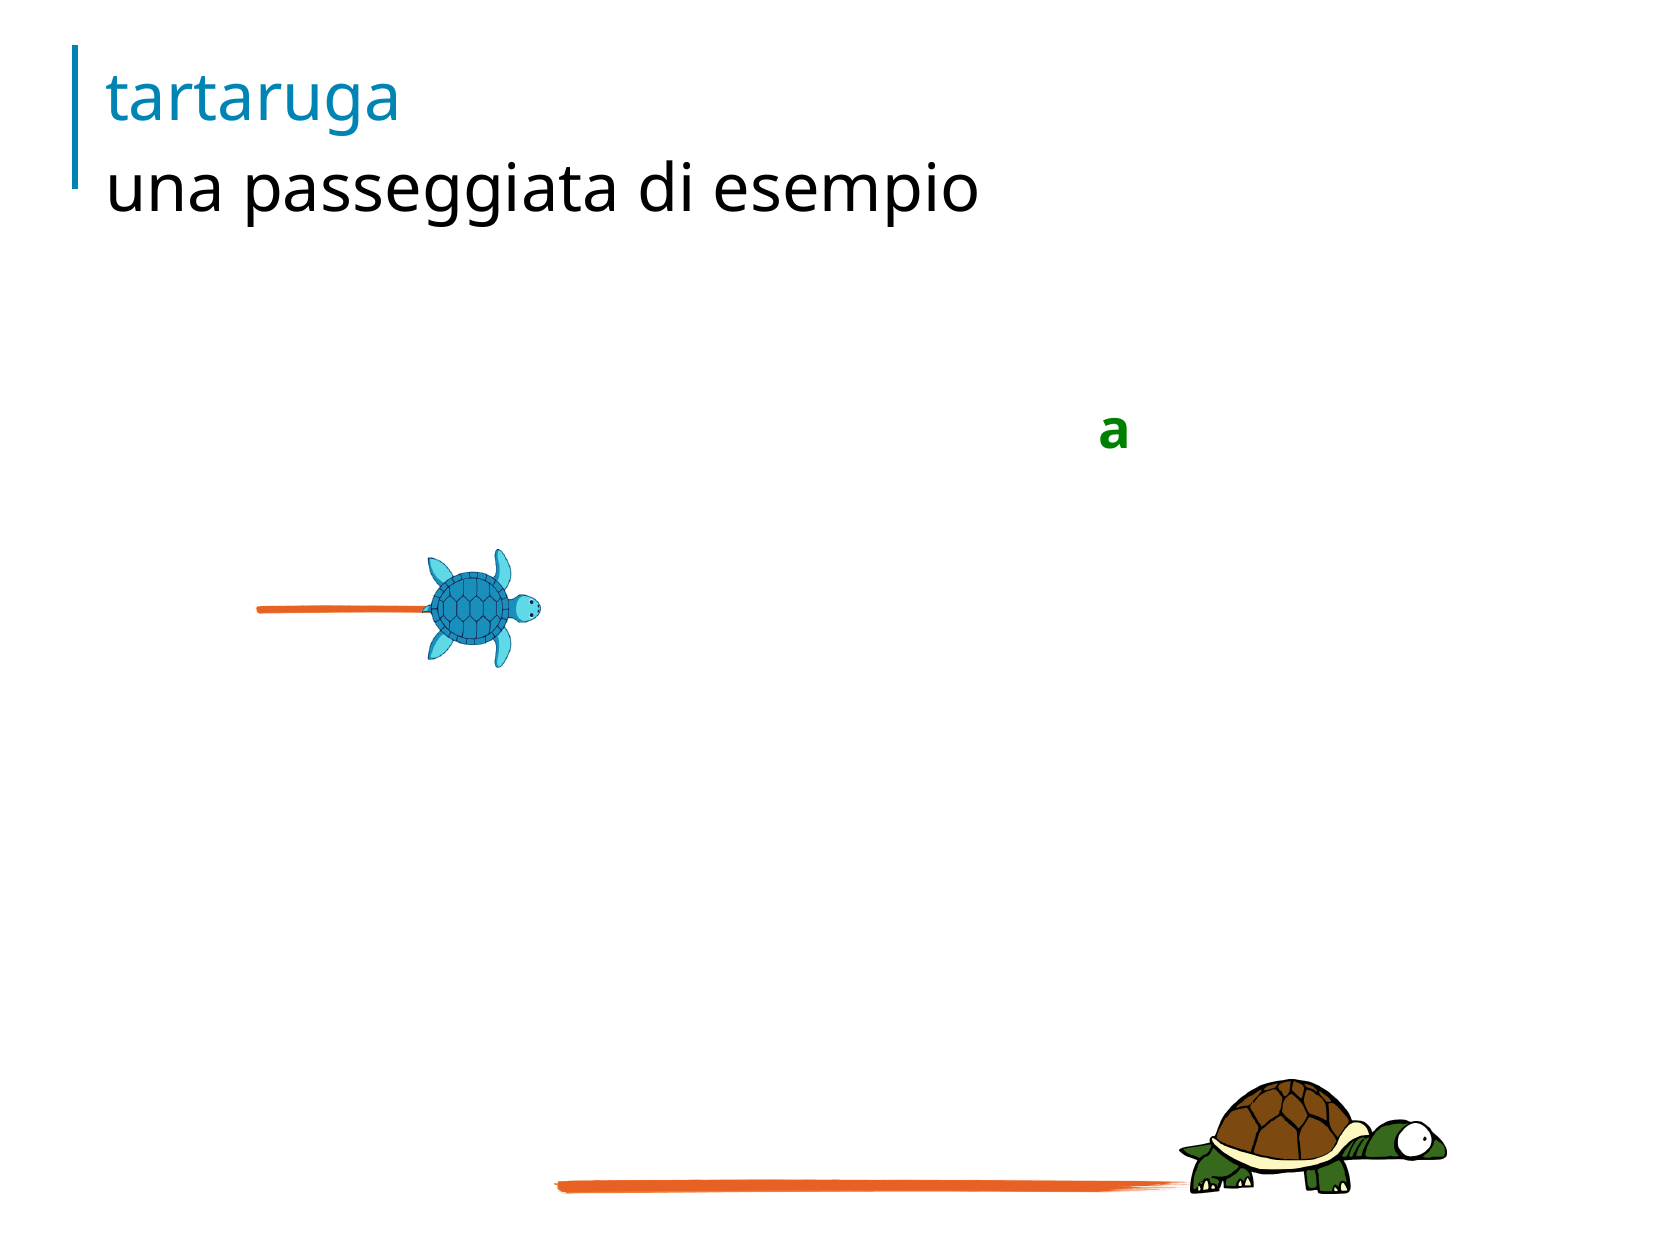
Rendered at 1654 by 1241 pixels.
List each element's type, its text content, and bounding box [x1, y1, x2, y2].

picture [255, 549, 541, 668]
picture [553, 1079, 1447, 1194]
text_box a [1083, 383, 1160, 472]
title tartaruga una passeggiata di esempio [105, 49, 1571, 200]
